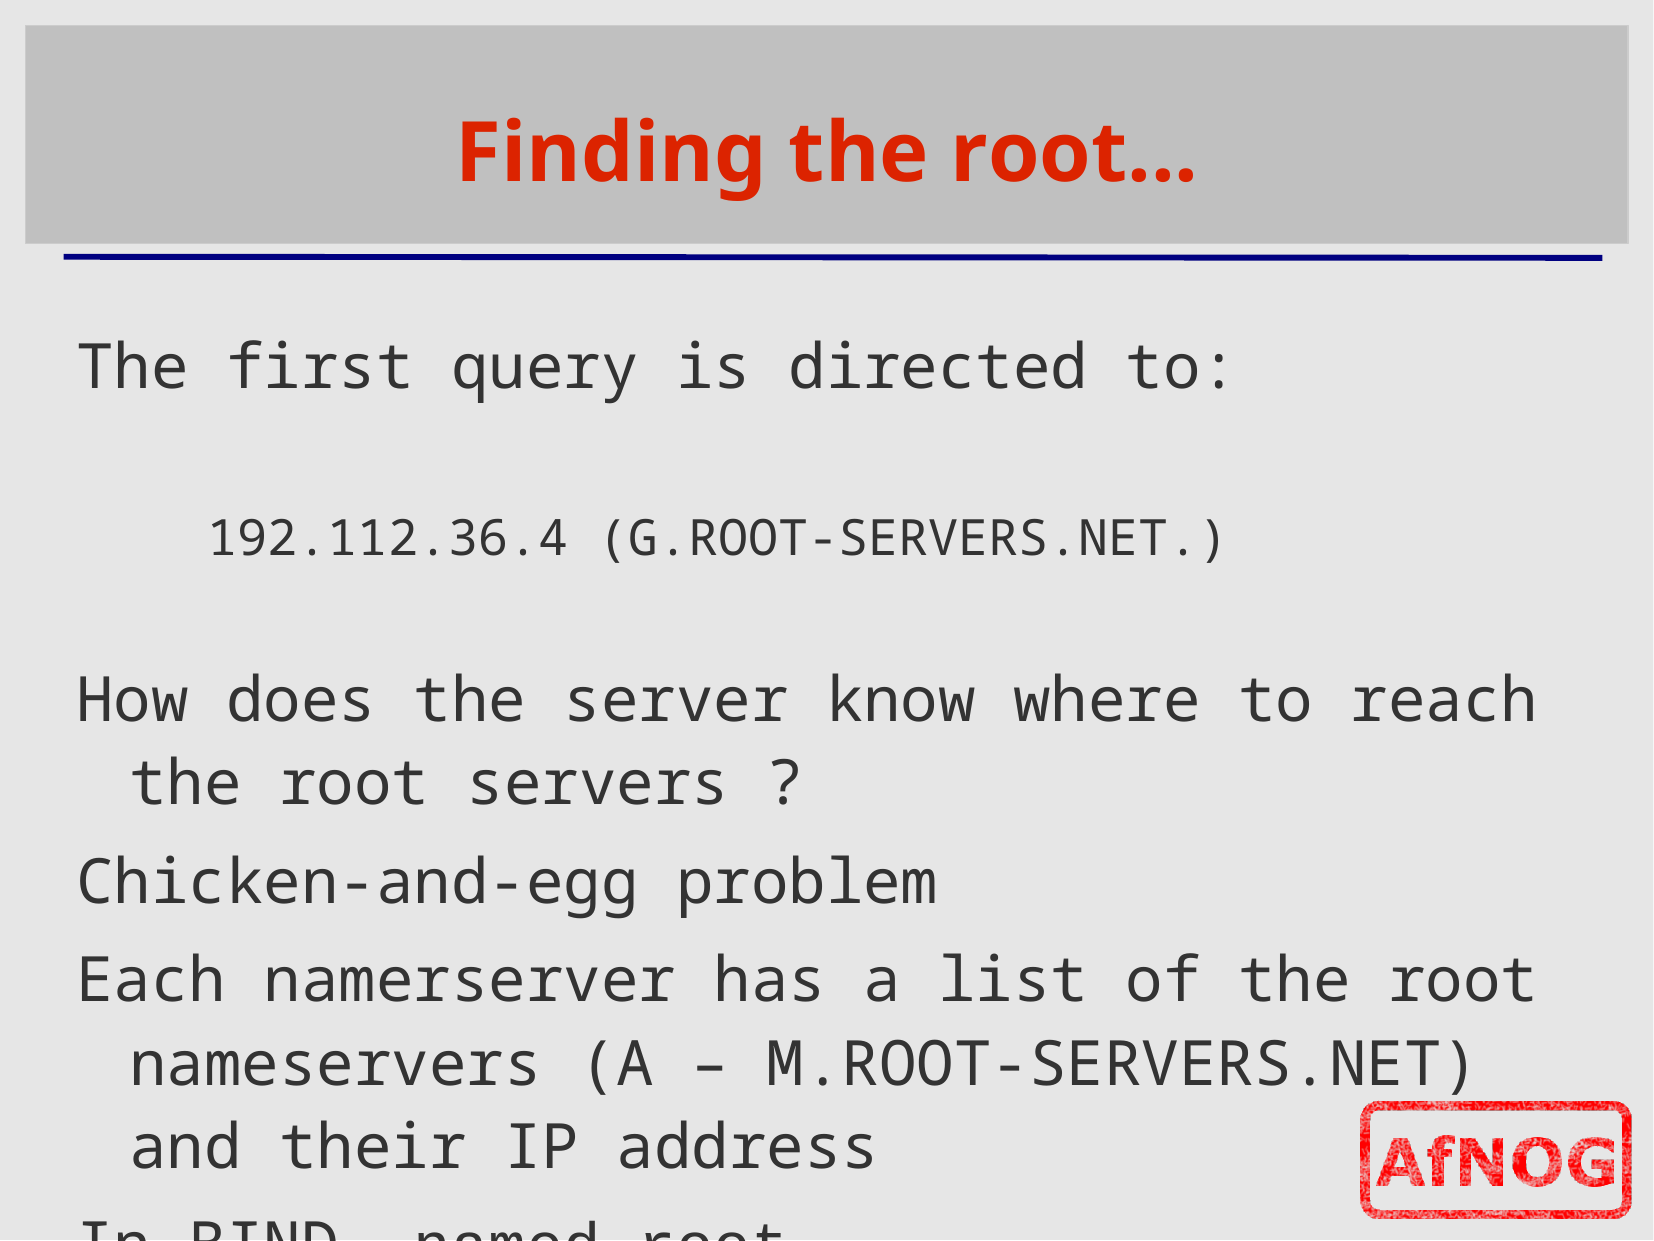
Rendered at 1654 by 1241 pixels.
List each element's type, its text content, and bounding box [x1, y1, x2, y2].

picture [1360, 1100, 1632, 1219]
title Finding the root... [121, 46, 1534, 254]
list The first query is directed to: 192.112.36.4 (G.ROOT-SERVERS.NET.) How does the server know where to reach the root servers ? Chicken-and-egg problem Each namerserver has a list of the root nameservers (A – M.ROOT-SERVERS.NET) and their IP address In BIND, named.root [59, 322, 1595, 1188]
